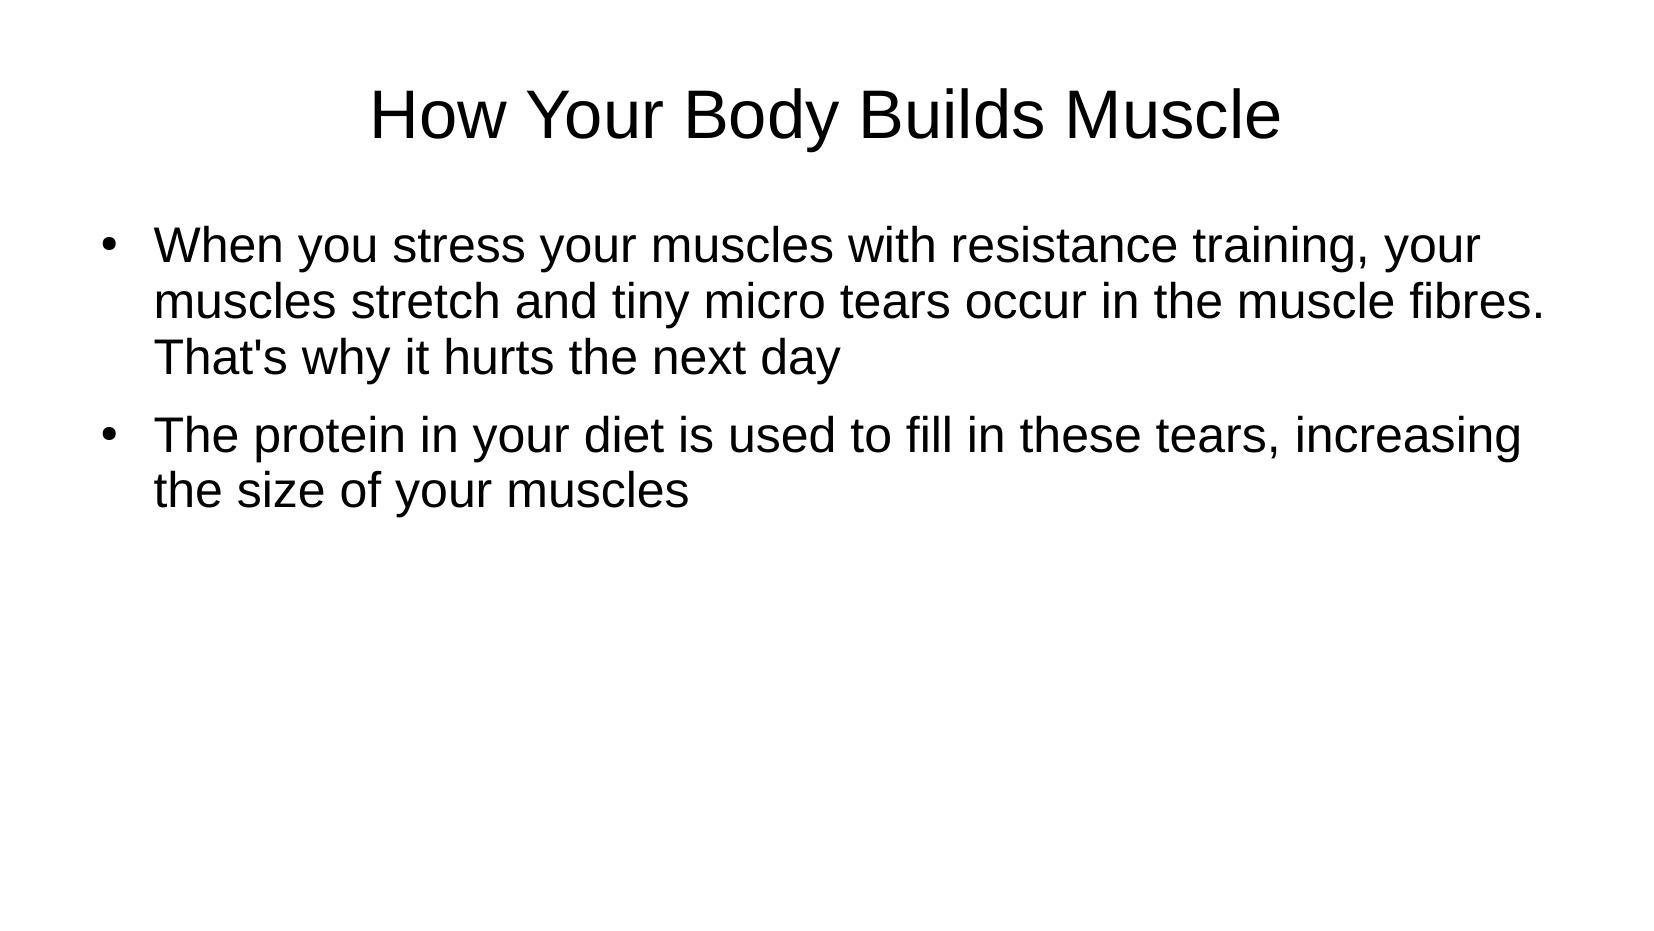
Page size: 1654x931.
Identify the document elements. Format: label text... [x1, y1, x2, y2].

title How Your Body Builds Muscle [82, 37, 1571, 193]
list When you stress your muscles with resistance training, your muscles stretch and tiny micro tears occur in the muscle fibres. That's why it hurts the next day The protein in your diet is used to fill in these tears, increasing the size of your muscles [82, 217, 1571, 758]
